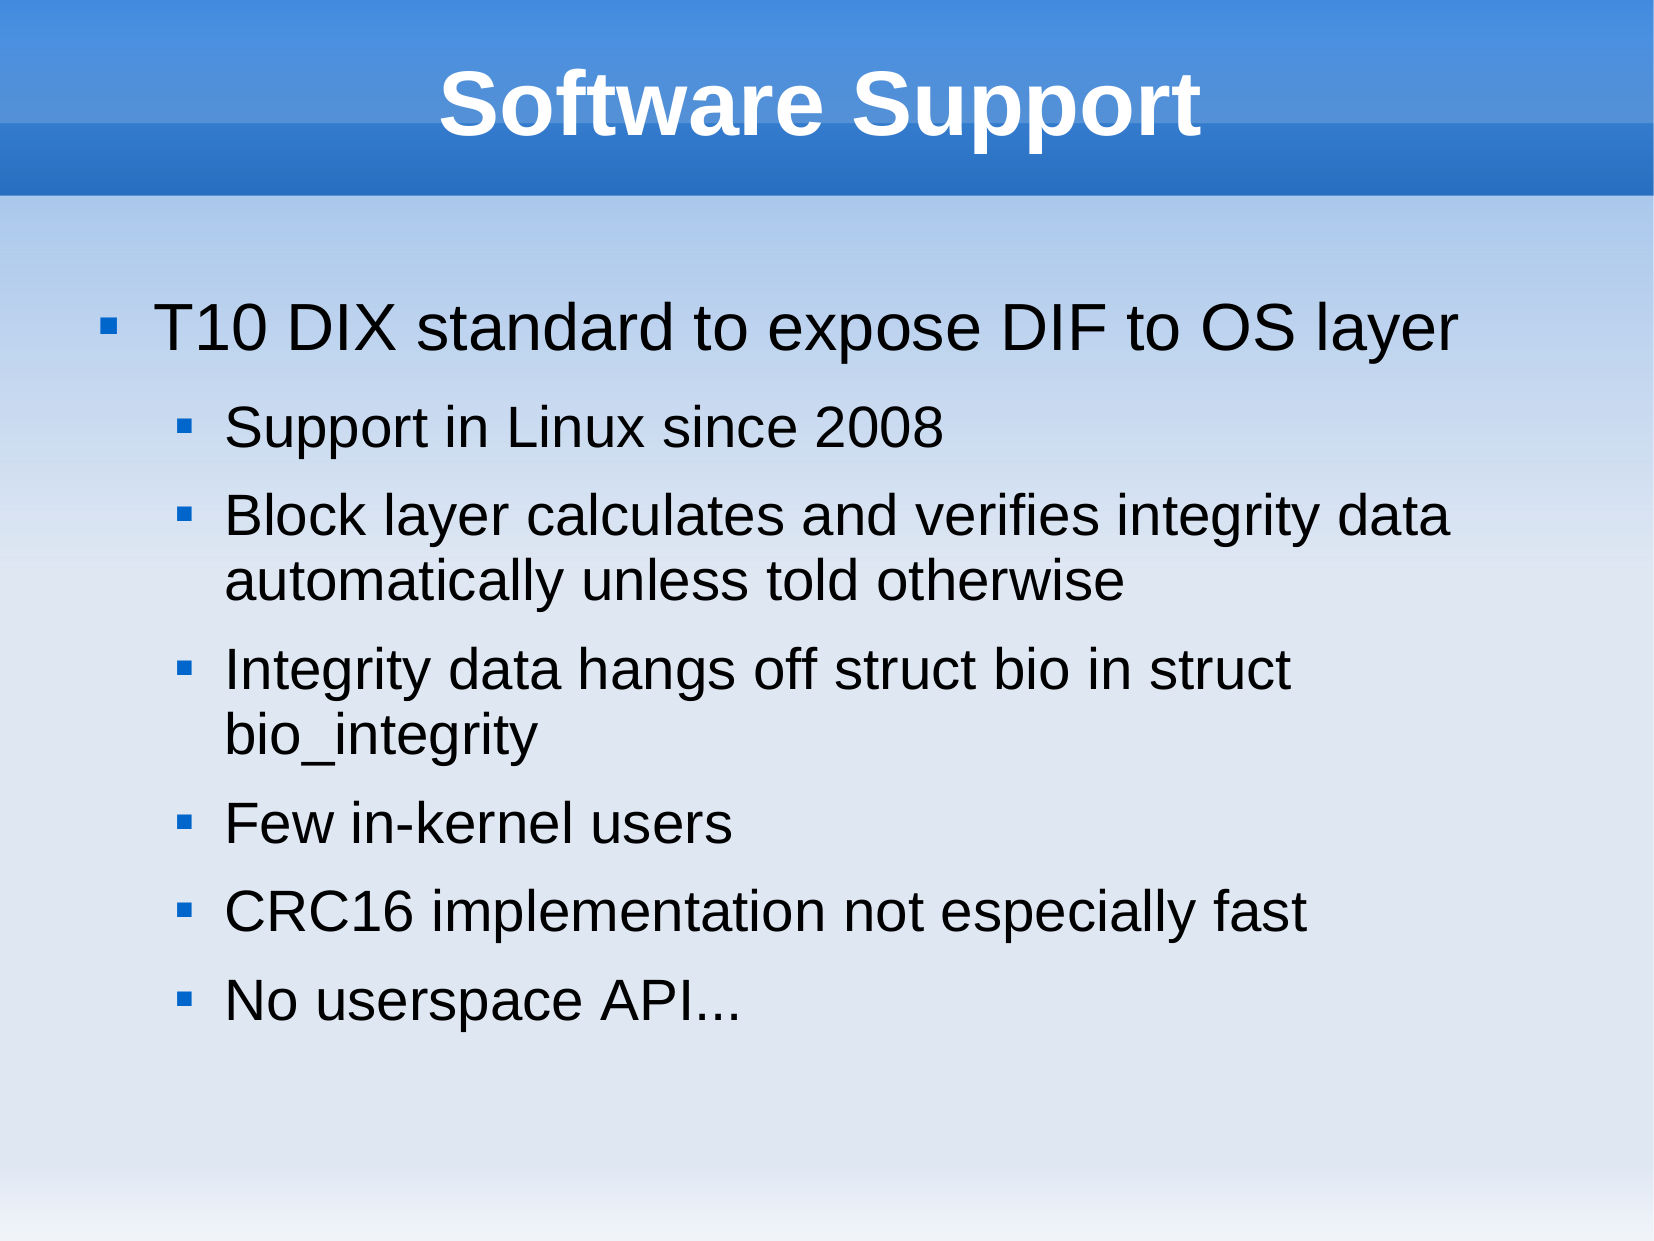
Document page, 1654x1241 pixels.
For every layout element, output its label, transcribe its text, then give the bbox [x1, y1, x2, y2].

list T10 DIX standard to expose DIF to OS layer Support in Linux since 2008 Block layer calculates and verifies integrity data automatically unless told otherwise Integrity data hangs off struct bio in struct bio_integrity Few in-kernel users CRC16 implementation not especially fast No userspace API... [82, 290, 1571, 1094]
title Software Support [76, 7, 1565, 200]
picture [0, 0, 1654, 1241]
